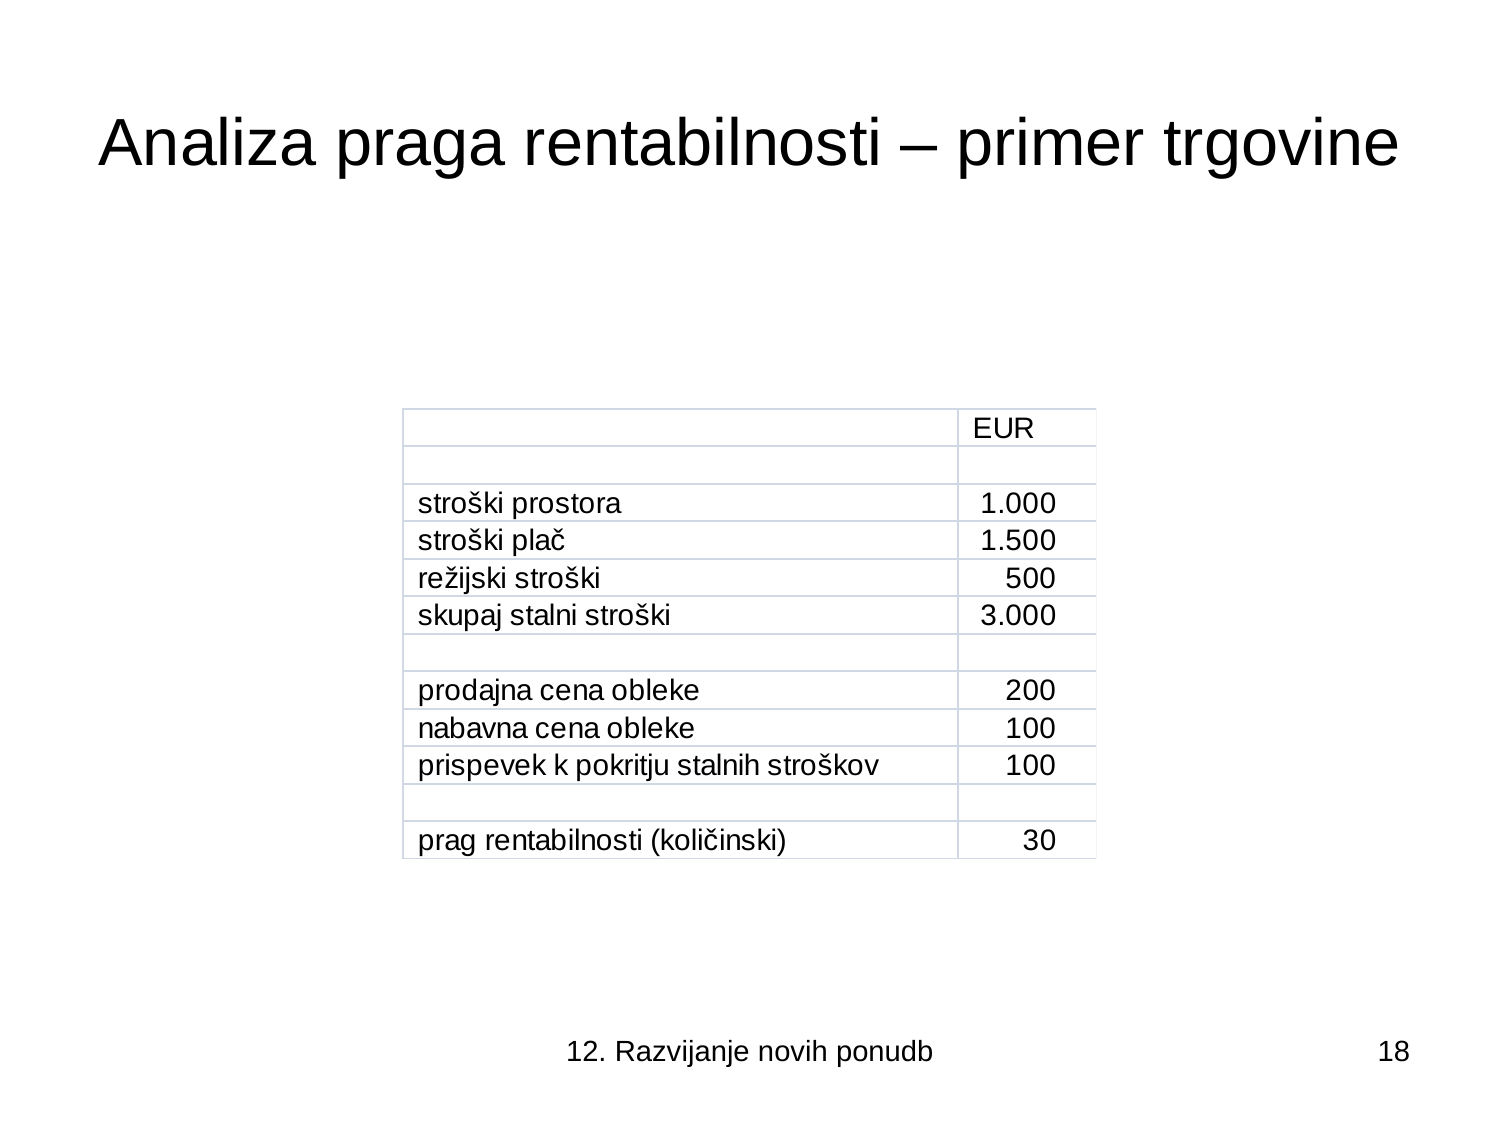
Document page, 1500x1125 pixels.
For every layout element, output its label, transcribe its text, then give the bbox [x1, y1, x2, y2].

text_box [402, 408, 1098, 860]
text_box 12. Razvijanje novih ponudb [512, 1024, 988, 1103]
text_box <number> [1074, 1024, 1426, 1103]
title Analiza praga rentabilnosti – primer trgovine [75, 45, 1426, 233]
